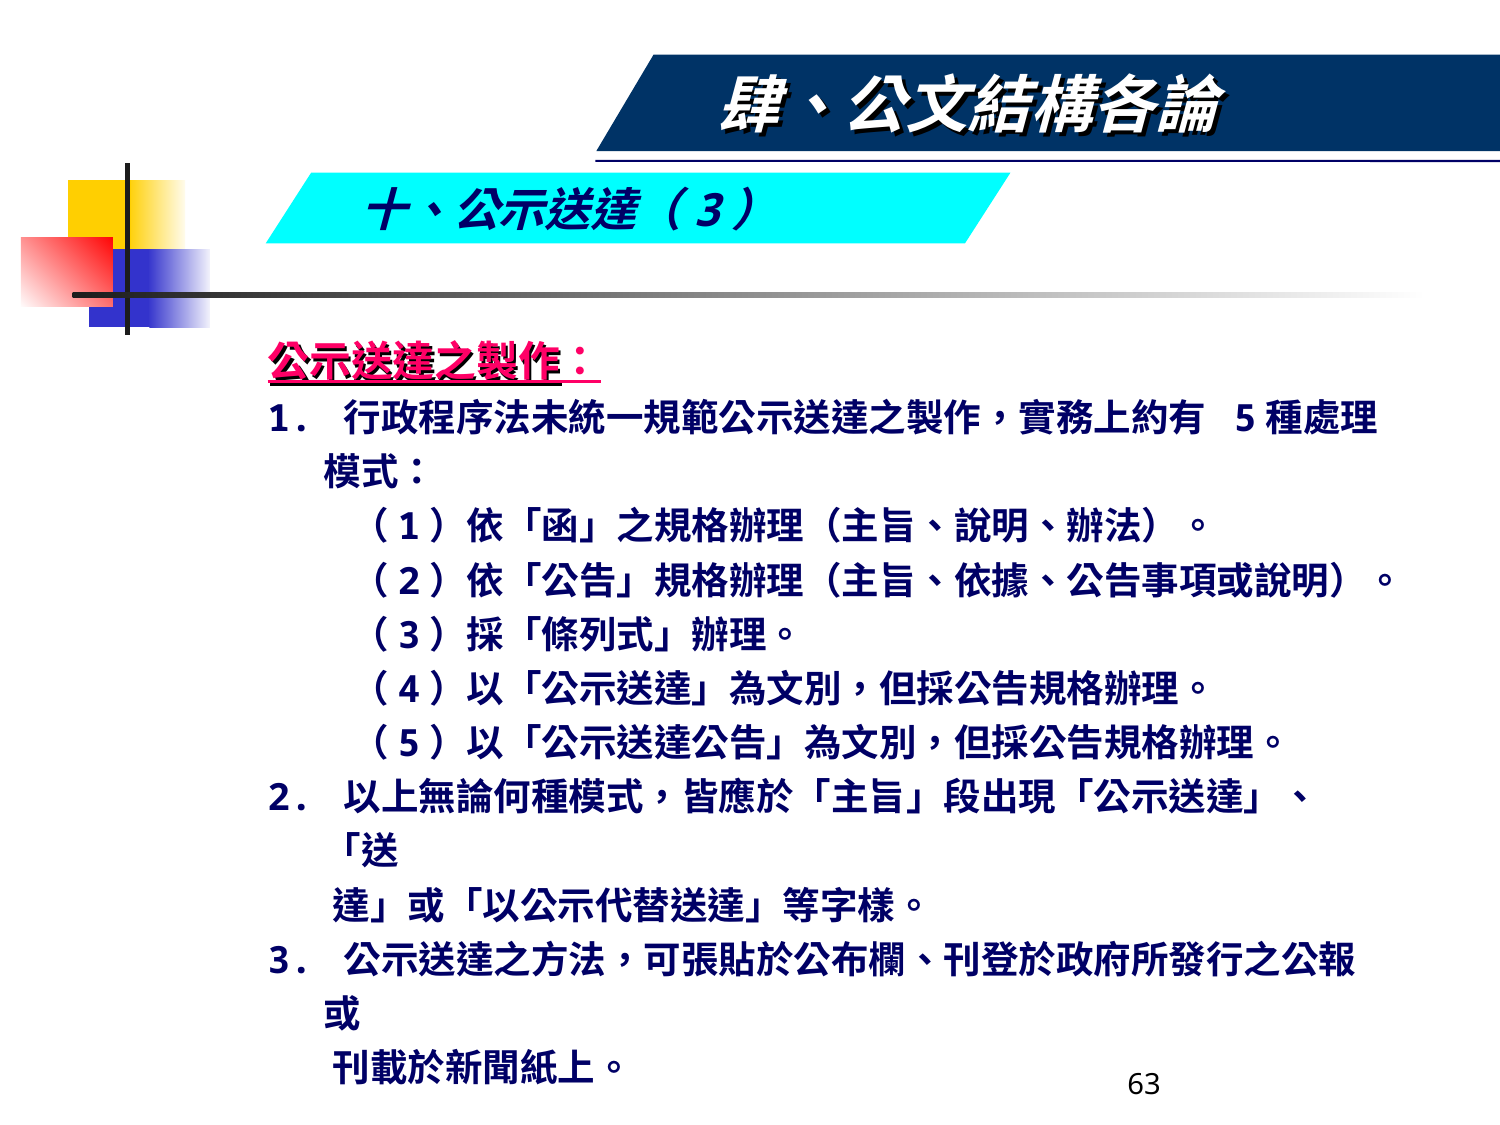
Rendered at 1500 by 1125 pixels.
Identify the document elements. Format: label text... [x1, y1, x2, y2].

text_box 肆、公文結構各論 [596, 54, 1500, 152]
text_box 十、公示送達（3） [265, 172, 1011, 244]
text_box [1112, 1037, 1426, 1113]
text_box 公示送達之製作： 1. 行政程序法未統一規範公示送達之製作，實務上約有 5種處理模式： （1）依「函」之規格辦理（主旨、說明、辦法）。 （2）依「公告」規格辦理（主旨、依據、公告事項或說明）。 （3）採「條列式」辦理。 （4）以「公示送達」為文別，但採公告規格辦理。 （5）以「公示送達公告」為文別，但採公告規格辦理。 2. 以上無論何種模式，皆應於「主旨」段出現「公示送達」、「送 達」或「以公示代替送達」等字樣。 3. 公示送達之方法，可張貼於公布欄、刊登於政府所發行之公報或 刊載於新聞紙上。 [253, 323, 1400, 1097]
